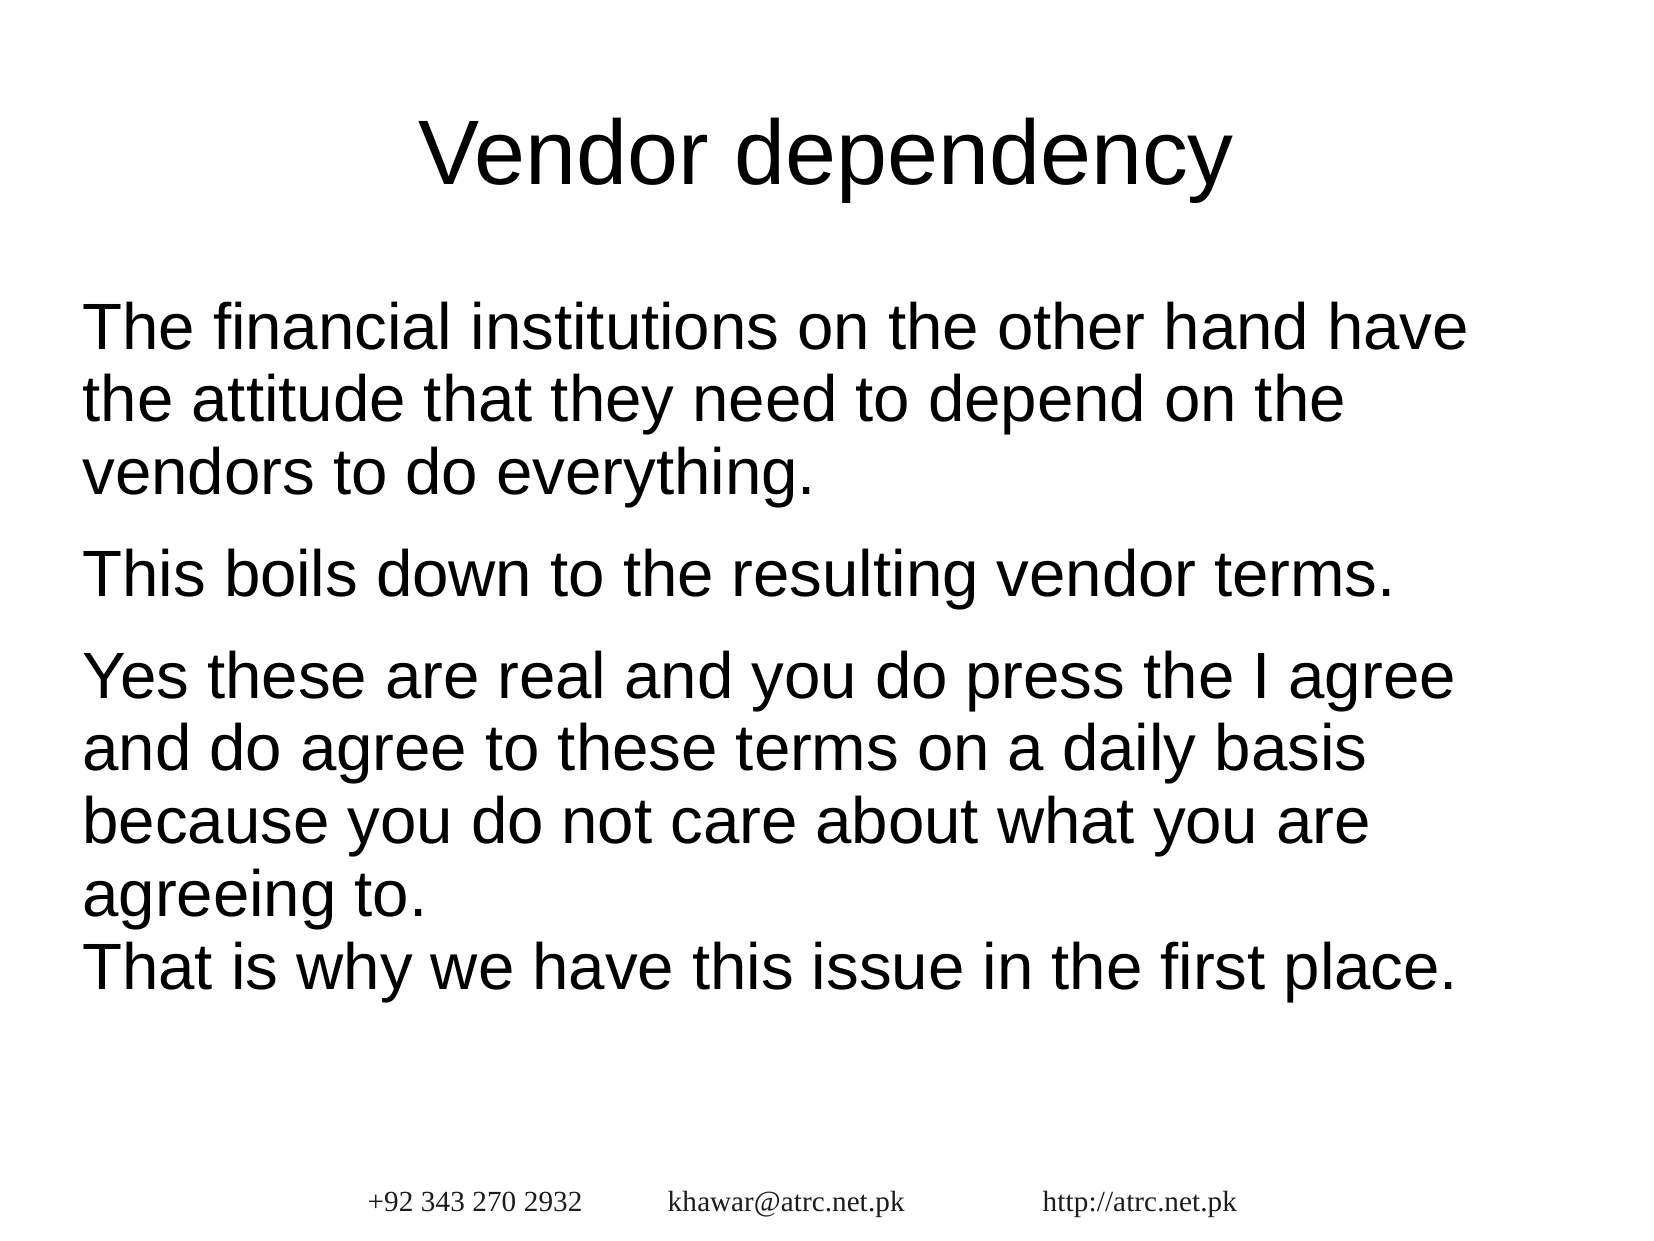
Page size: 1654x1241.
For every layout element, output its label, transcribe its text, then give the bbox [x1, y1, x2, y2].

list The financial institutions on the other hand have the attitude that they need to depend on the vendors to do everything. This boils down to the resulting vendor terms. Yes these are real and you do press the I agree and do agree to these terms on a daily basis because you do not care about what you are agreeing to. That is why we have this issue in the first place. [82, 290, 1571, 1010]
title Vendor dependency [82, 49, 1571, 257]
